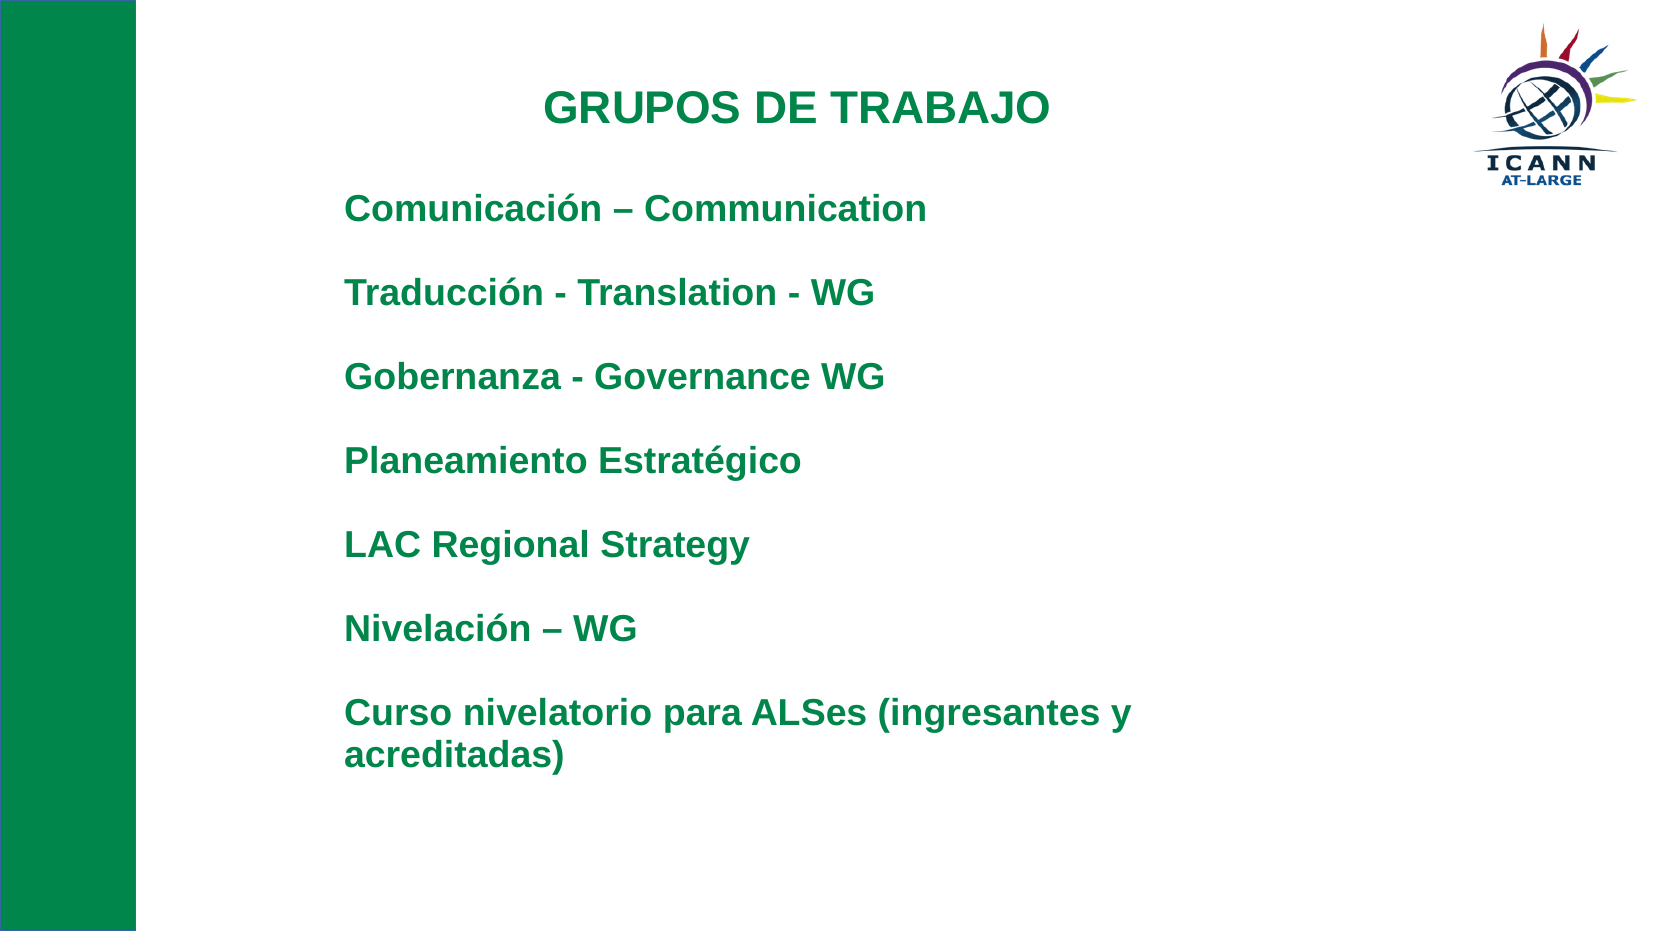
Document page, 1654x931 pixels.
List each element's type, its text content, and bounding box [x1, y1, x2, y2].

text_box GRUPOS DE TRABAJO [180, 75, 1470, 142]
text_box [0, 0, 136, 931]
text_box Comunicación – Communication Traducción - Translation - WG Gobernanza - Governance WG Planeamiento Estratégico LAC Regional Strategy Nivelación – WG Curso nivelatorio para ALSes (ingresantes y acreditadas) [329, 180, 1306, 931]
picture [1470, 19, 1654, 196]
